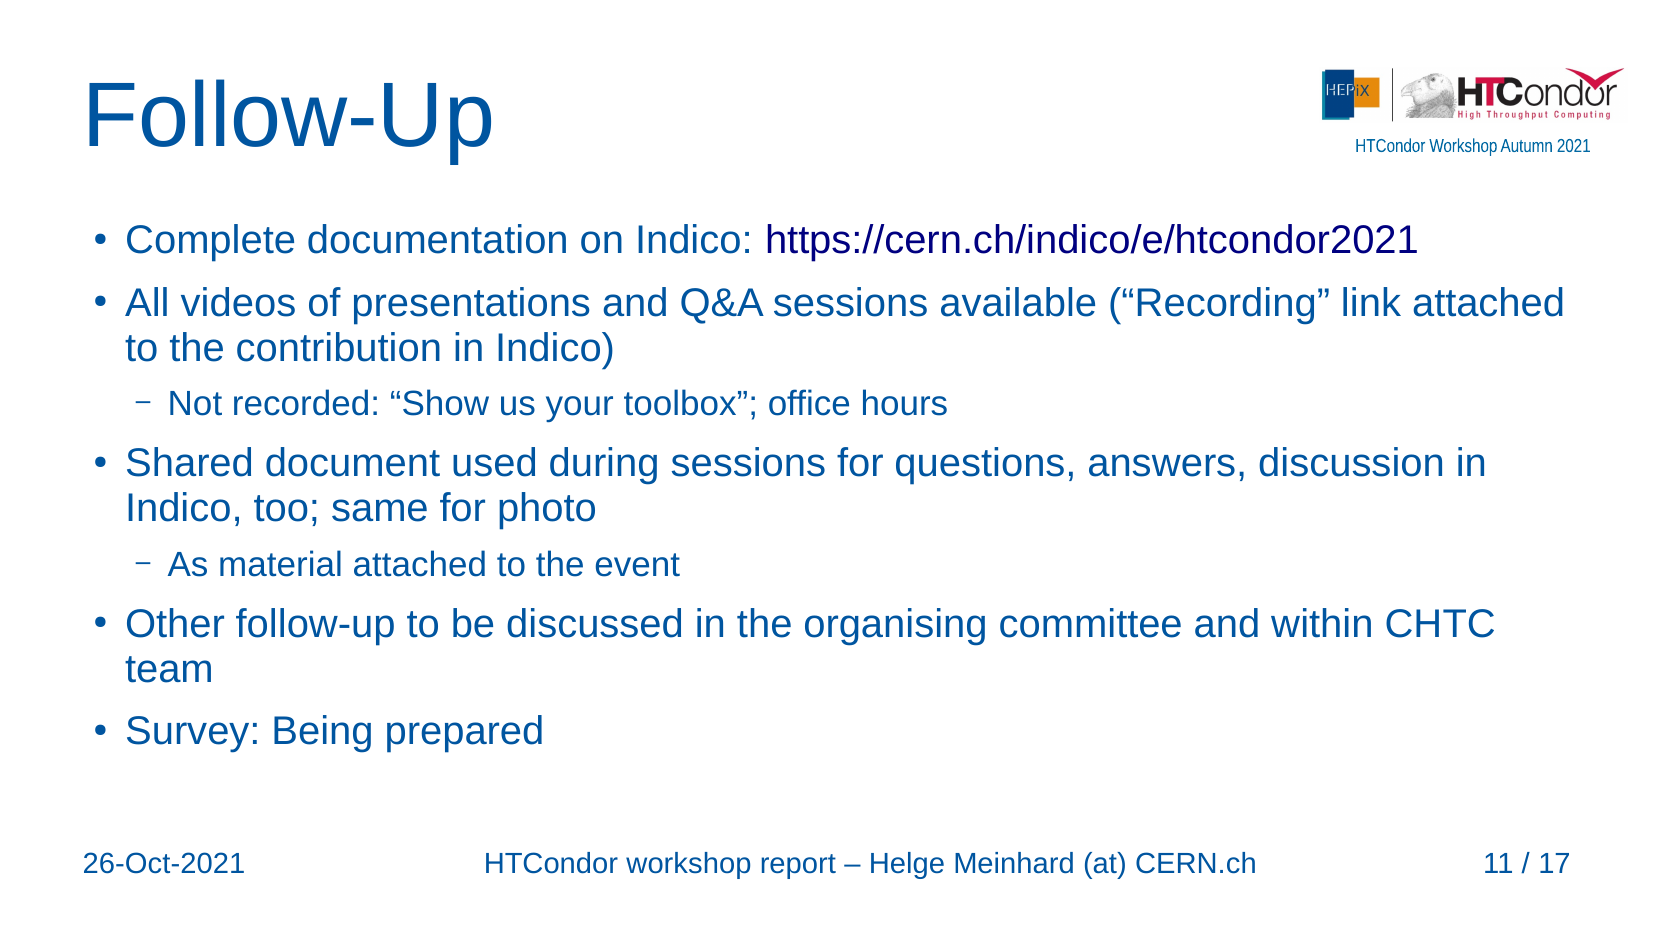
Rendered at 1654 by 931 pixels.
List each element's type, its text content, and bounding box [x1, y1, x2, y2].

list Complete documentation on Indico: https://cern.ch/indico/e/htcondor2021 All videos of presentations and Q&A sessions available (“Recording” link attached to the contribution in Indico) Not recorded: “Show us your toolbox”; office hours Shared document used during sessions for questions, answers, discussion in Indico, too; same for photo As material attached to the event Other follow-up to be discussed in the organising committee and within CHTC team Survey: Being prepared [82, 217, 1571, 758]
title Follow-Up [82, 37, 1308, 193]
